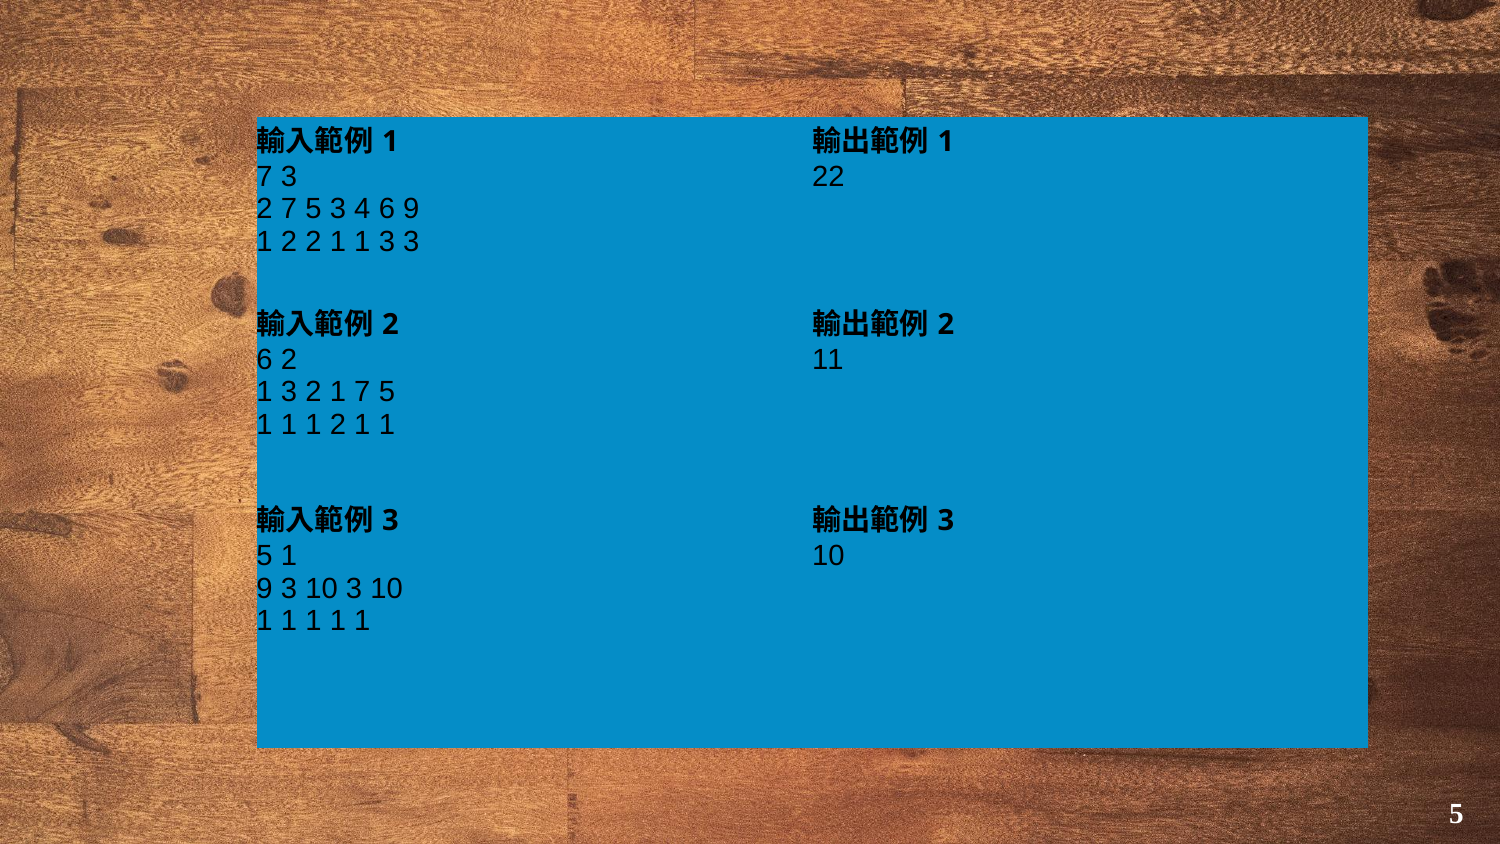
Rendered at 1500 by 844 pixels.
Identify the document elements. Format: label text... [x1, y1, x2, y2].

table_header 輸入範例1 7 3 2 7 5 3 4 6 9 1 2 2 1 1 3 3 [257, 117, 812, 300]
table_cell 輸入範例2 6 2 1 3 2 1 7 5 1 1 1 2 1 1 [257, 300, 812, 496]
table_header 輸出範例1 22 [812, 117, 1368, 300]
table_cell 輸出範例3 10 [812, 496, 1368, 748]
slide_number 5 [1434, 779, 1500, 844]
table_cell 輸出範例2 11 [812, 300, 1368, 496]
table_cell 輸入範例3 5 1 9 3 10 3 10 1 1 1 1 1 [257, 496, 812, 748]
